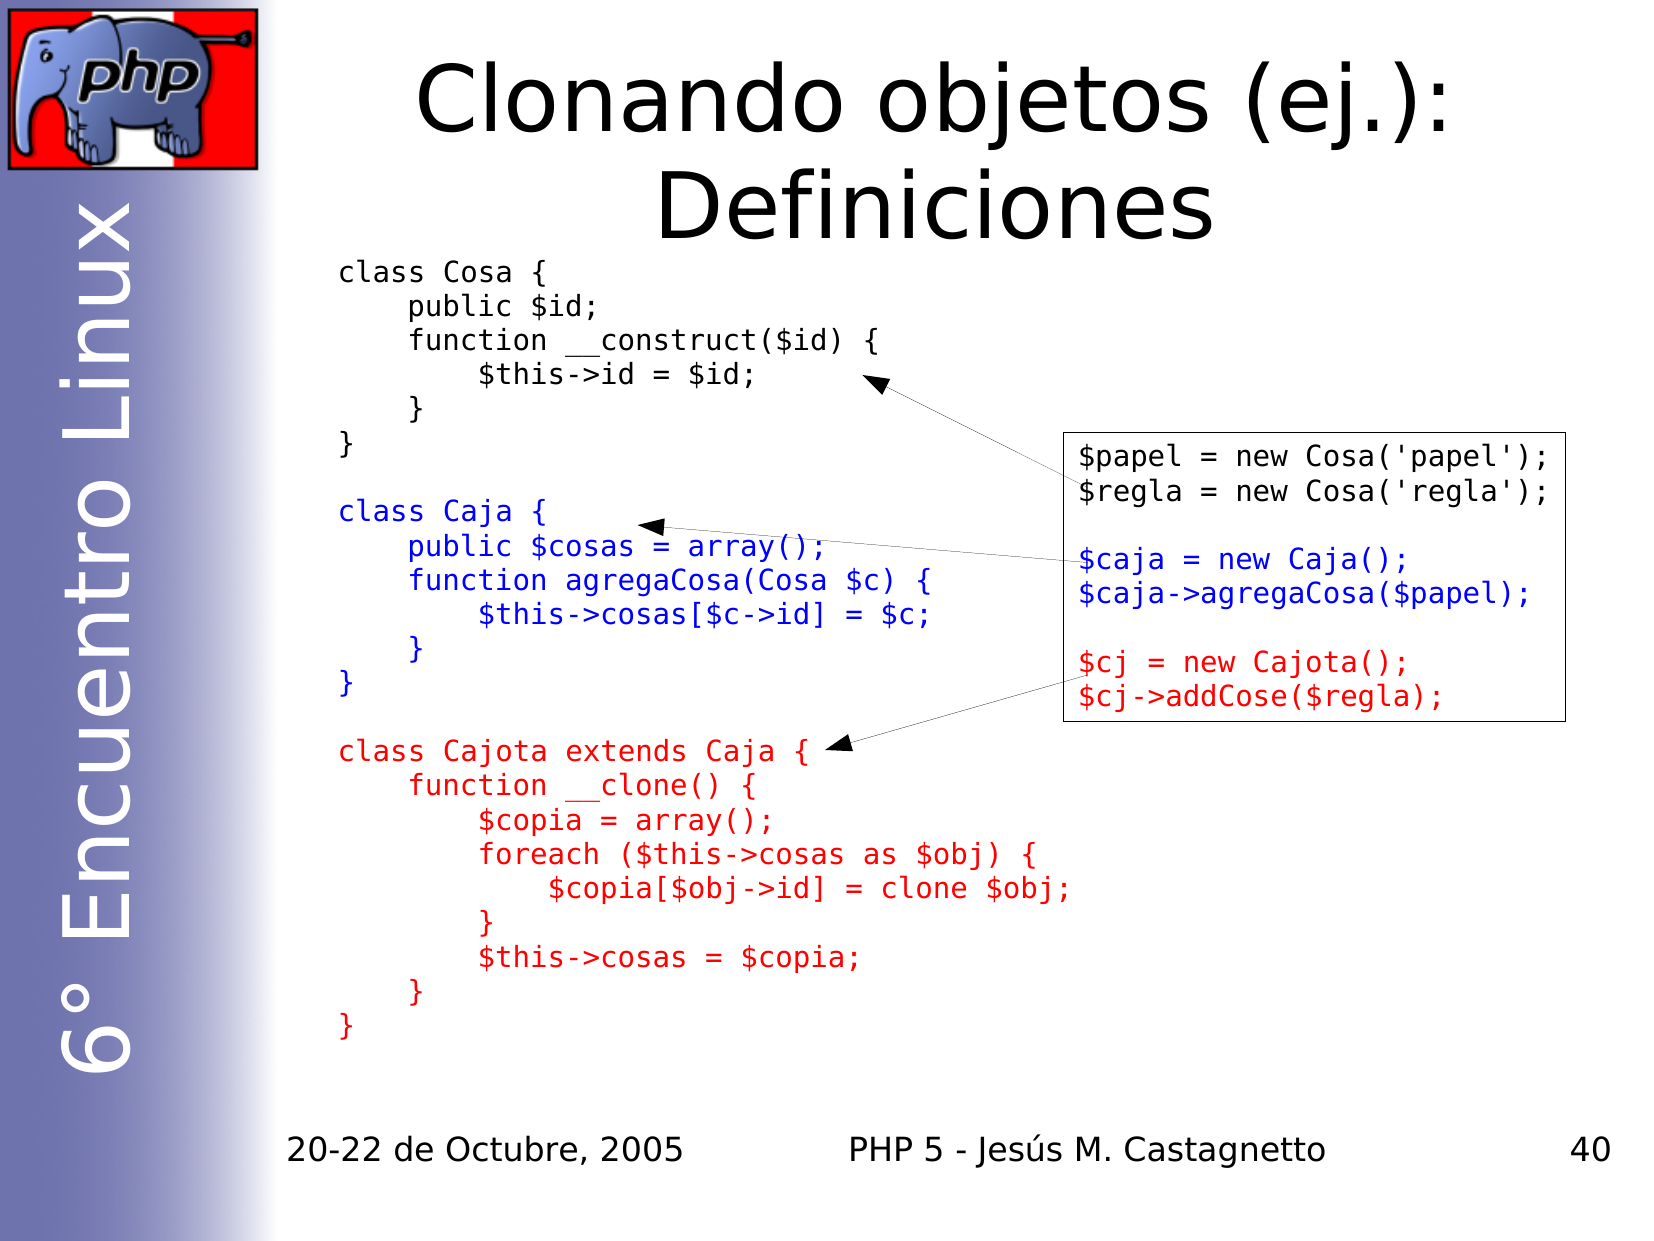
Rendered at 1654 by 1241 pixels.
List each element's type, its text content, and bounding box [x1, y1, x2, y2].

title Clonando objetos (ej.): Definiciones [300, 45, 1571, 261]
picture [0, 0, 1654, 1241]
text_box $papel = new Cosa('papel'); $regla = new Cosa('regla'); $caja = new Caja(); $caja->agregaCosa($papel); $cj = new Cajota(); $cj->addCose($regla); [1063, 432, 1566, 722]
text_box class Cosa { public $id; function __construct($id) { $this->id = $id; } } class Caja { public $cosas = array(); function agregaCosa(Cosa $c) { $this->cosas[$c->id] = $c; } } class Cajota extends Caja { function __clone() { $copia = array(); foreach ($this->cosas as $obj) { $copia[$obj->id] = clone $obj; } $this->cosas = $copia; } } [322, 247, 1088, 1051]
